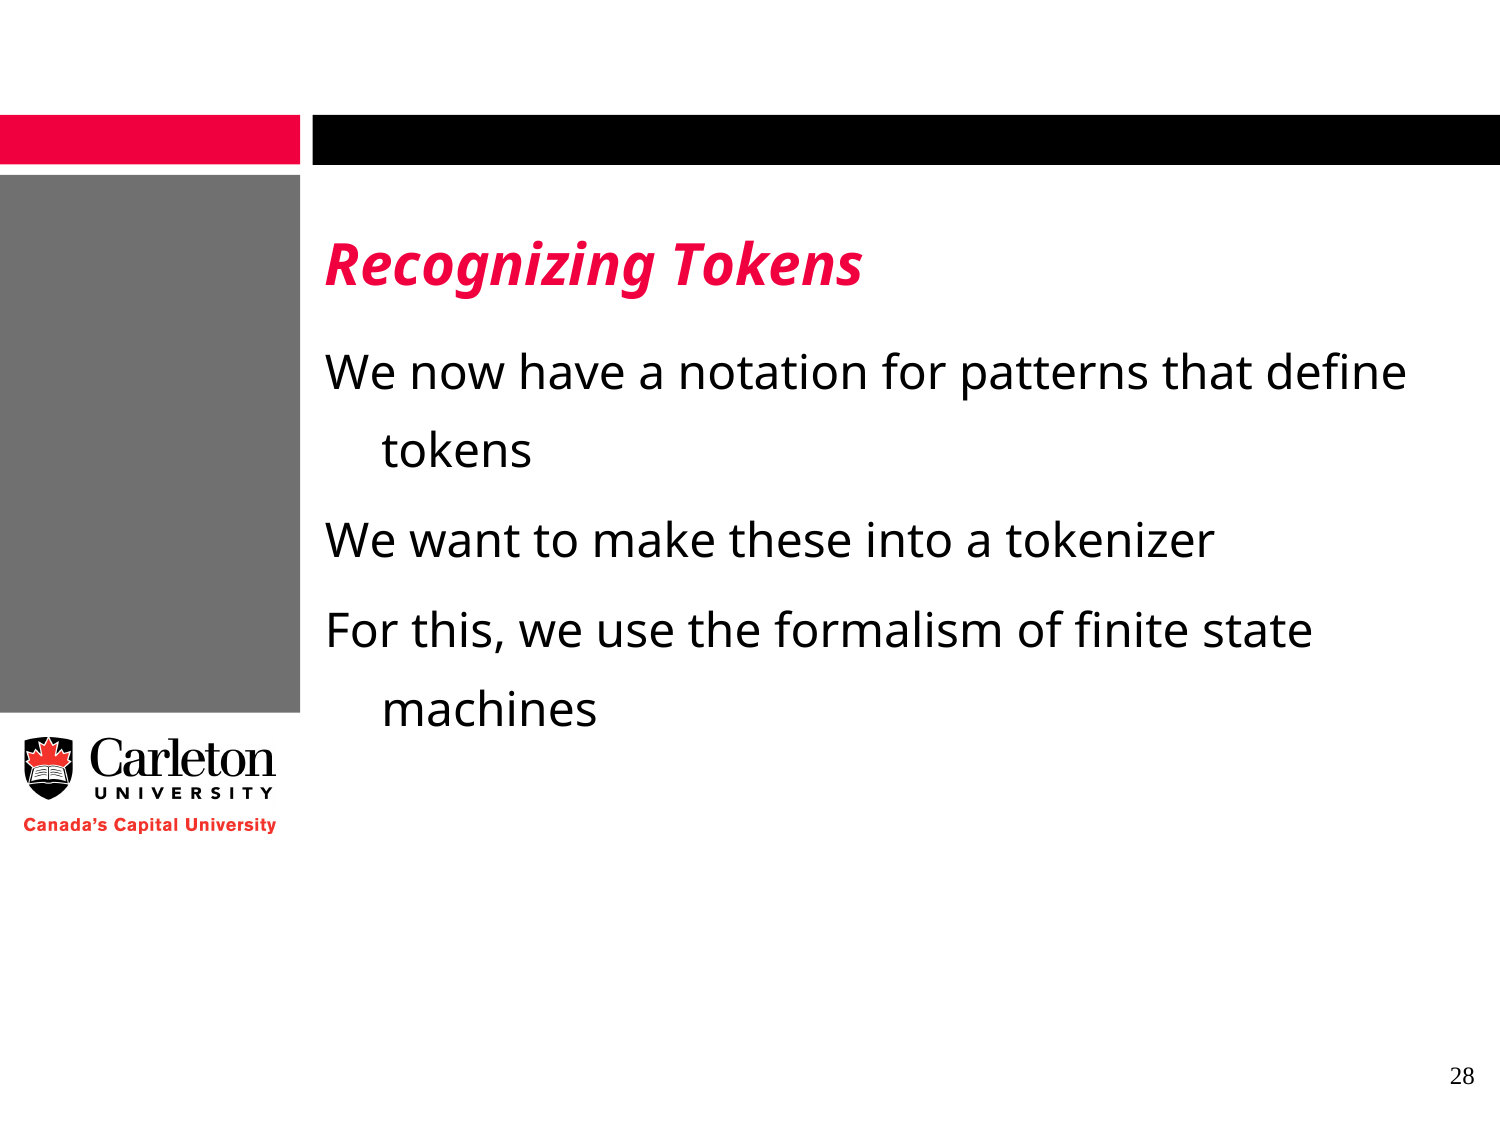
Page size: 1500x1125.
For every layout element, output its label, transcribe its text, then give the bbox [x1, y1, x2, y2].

title Recognizing Tokens [324, 187, 1450, 324]
list We now have a notation for patterns that define tokens We want to make these into a tokenizer For this, we use the formalism of finite state machines [324, 324, 1450, 1036]
picture [24, 737, 276, 834]
